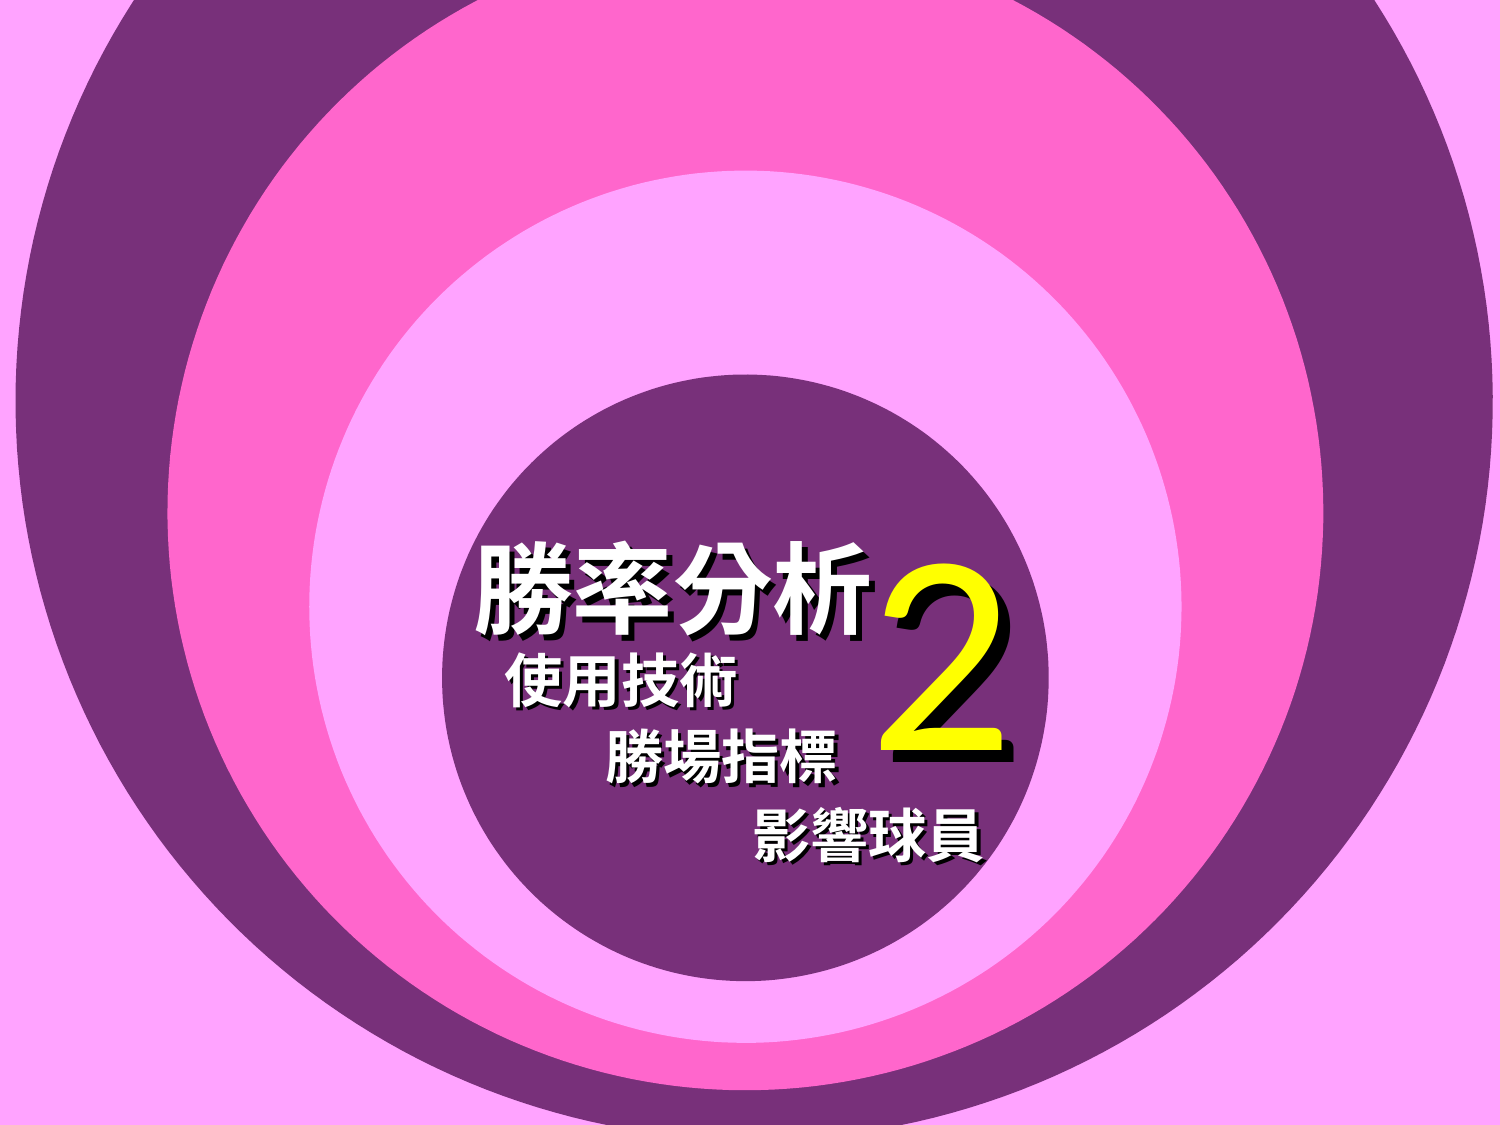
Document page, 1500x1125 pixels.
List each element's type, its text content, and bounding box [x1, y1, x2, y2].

text_box 勝率分析 [591, 598, 610, 605]
text_box 勝場指標 [590, 713, 853, 798]
text_box [0, 0, 1500, 1125]
text_box 勝率分析 [458, 519, 888, 654]
text_box 勝率分析 [542, 590, 556, 598]
text_box 勝率分析 [594, 566, 608, 576]
text_box 勝率分析 [705, 595, 742, 636]
text_box 勝率分析 [542, 614, 550, 625]
text_box 影響球員 [737, 791, 1000, 876]
text_box 勝率分析 [602, 579, 612, 588]
text_box 勝率分析 [494, 605, 499, 624]
text_box 勝率分析 [648, 596, 662, 605]
text_box 勝率分析 [515, 605, 526, 624]
text_box 使用技術 [490, 636, 753, 721]
text_box 2 [854, 455, 1030, 815]
